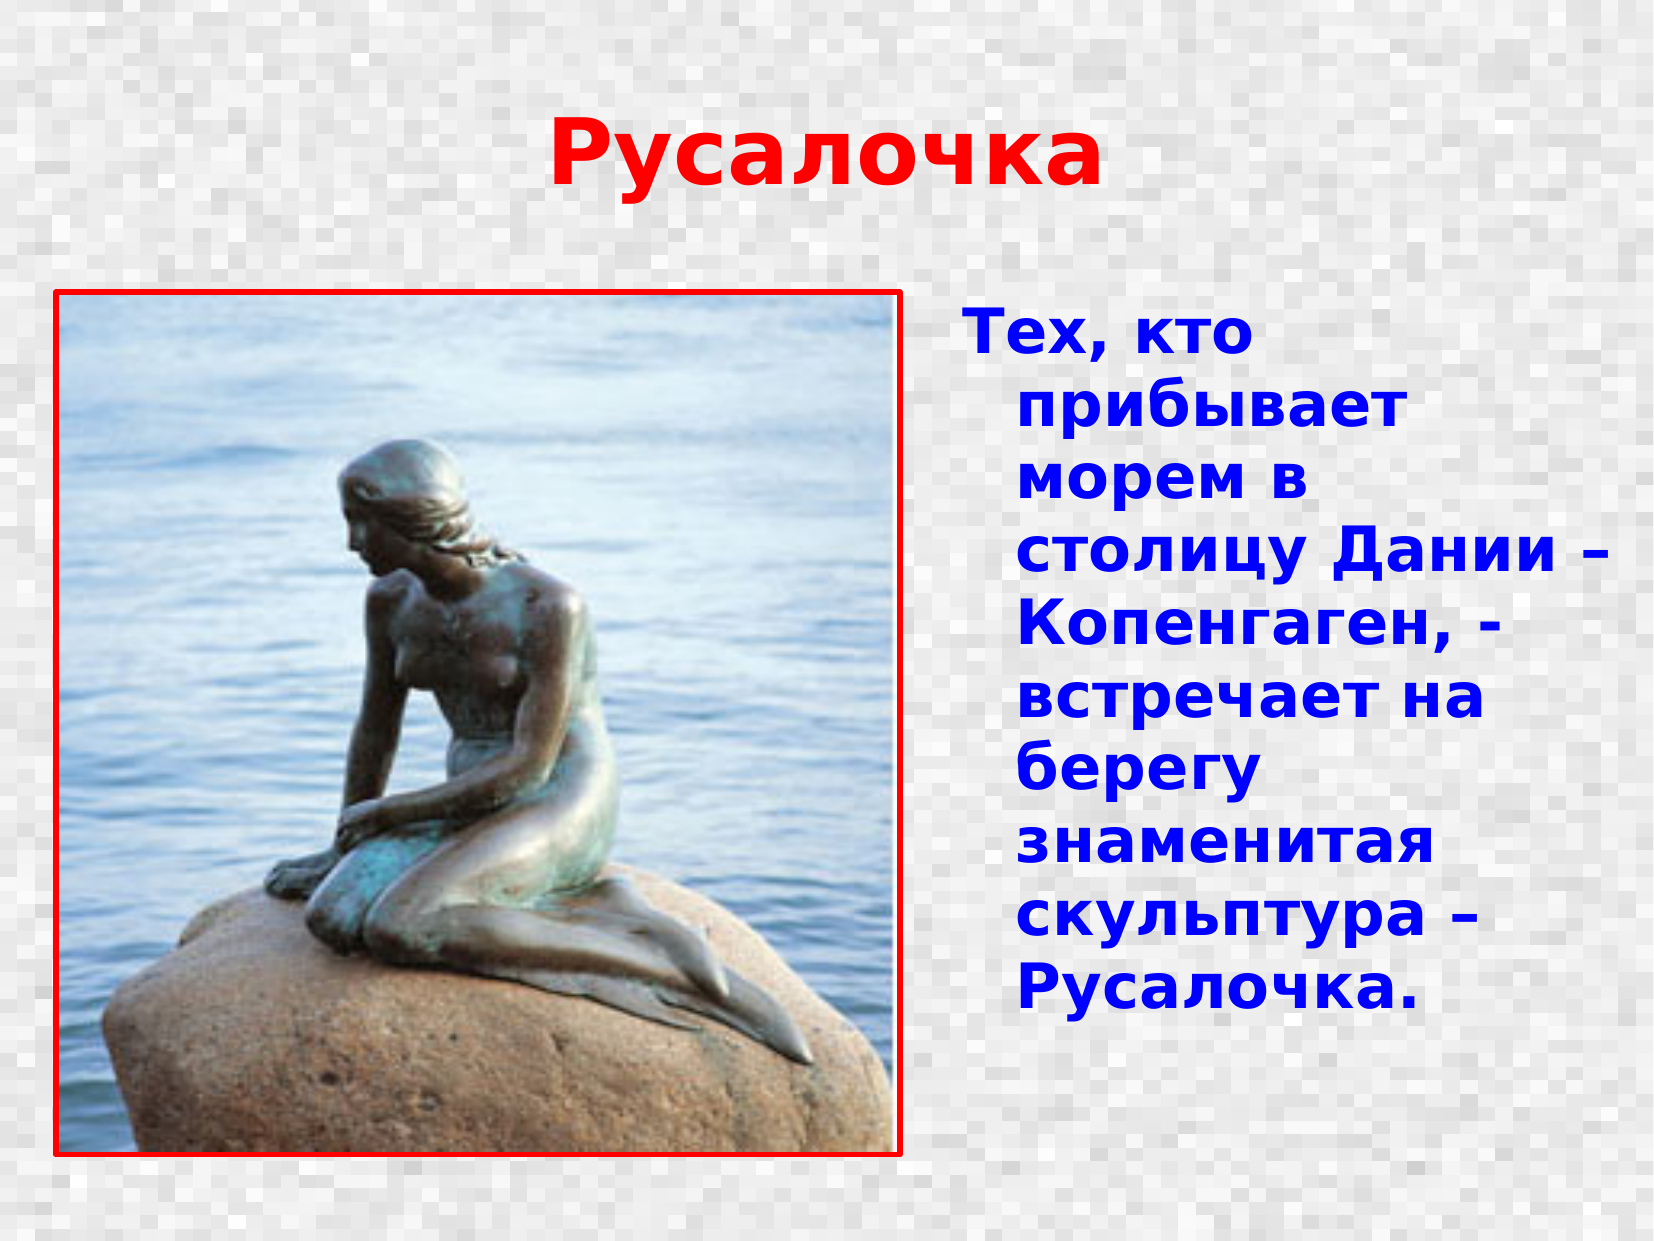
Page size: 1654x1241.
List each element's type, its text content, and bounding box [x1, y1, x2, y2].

text_box Тех, кто прибывает морем в столицу Дании – Копенгаген, - встречает на берегу знаменитая скульптура – Русалочка. [944, 295, 1613, 1171]
picture [0, 0, 1654, 1241]
title Русалочка [82, 56, 1571, 250]
